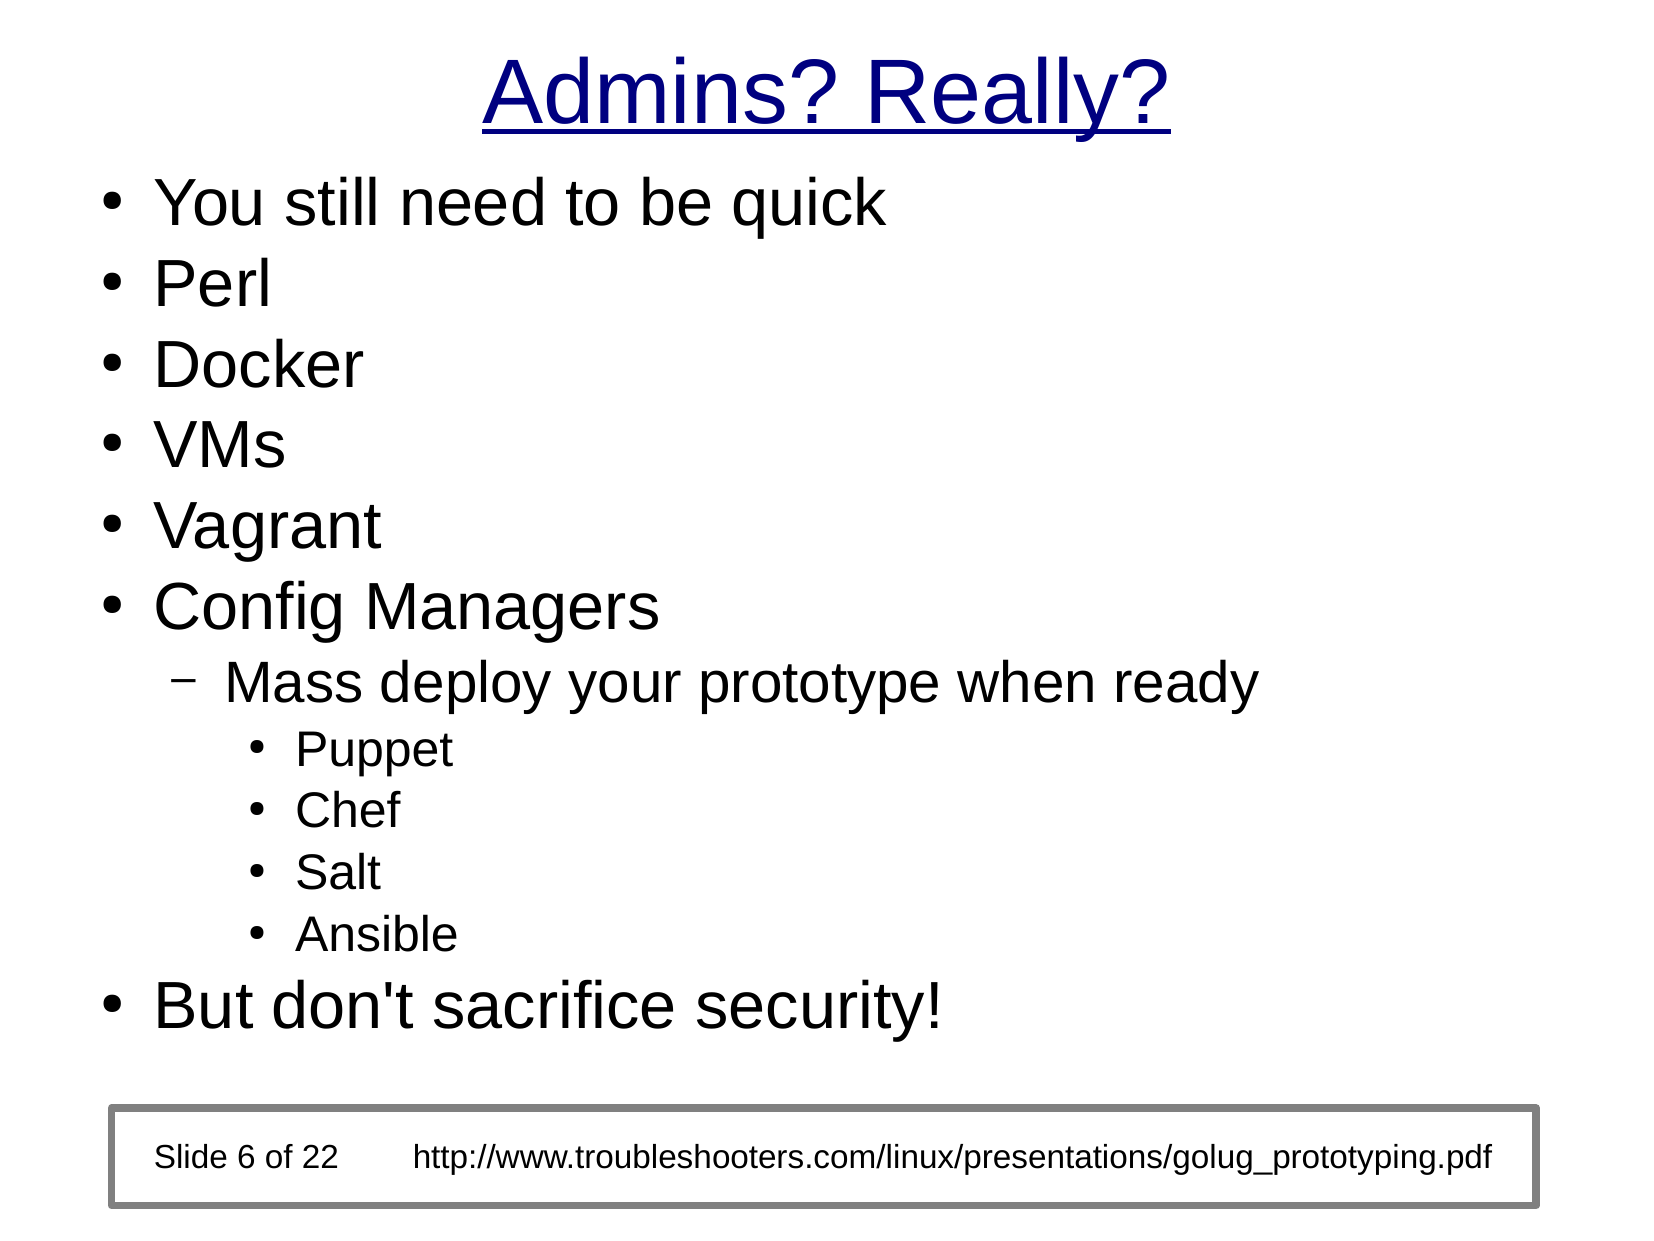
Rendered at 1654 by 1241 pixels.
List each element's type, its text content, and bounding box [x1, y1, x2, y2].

title Admins? Really? [82, 40, 1571, 144]
text_box Slide <number> of 22 http://www.troubleshooters.com/linux/presentations/golug_prototyping.pdf [111, 1108, 1537, 1206]
list You still need to be quick Perl Docker VMs Vagrant Config Managers Mass deploy your prototype when ready Puppet Chef Salt Ansible But don't sacrifice security! [82, 165, 1538, 1081]
